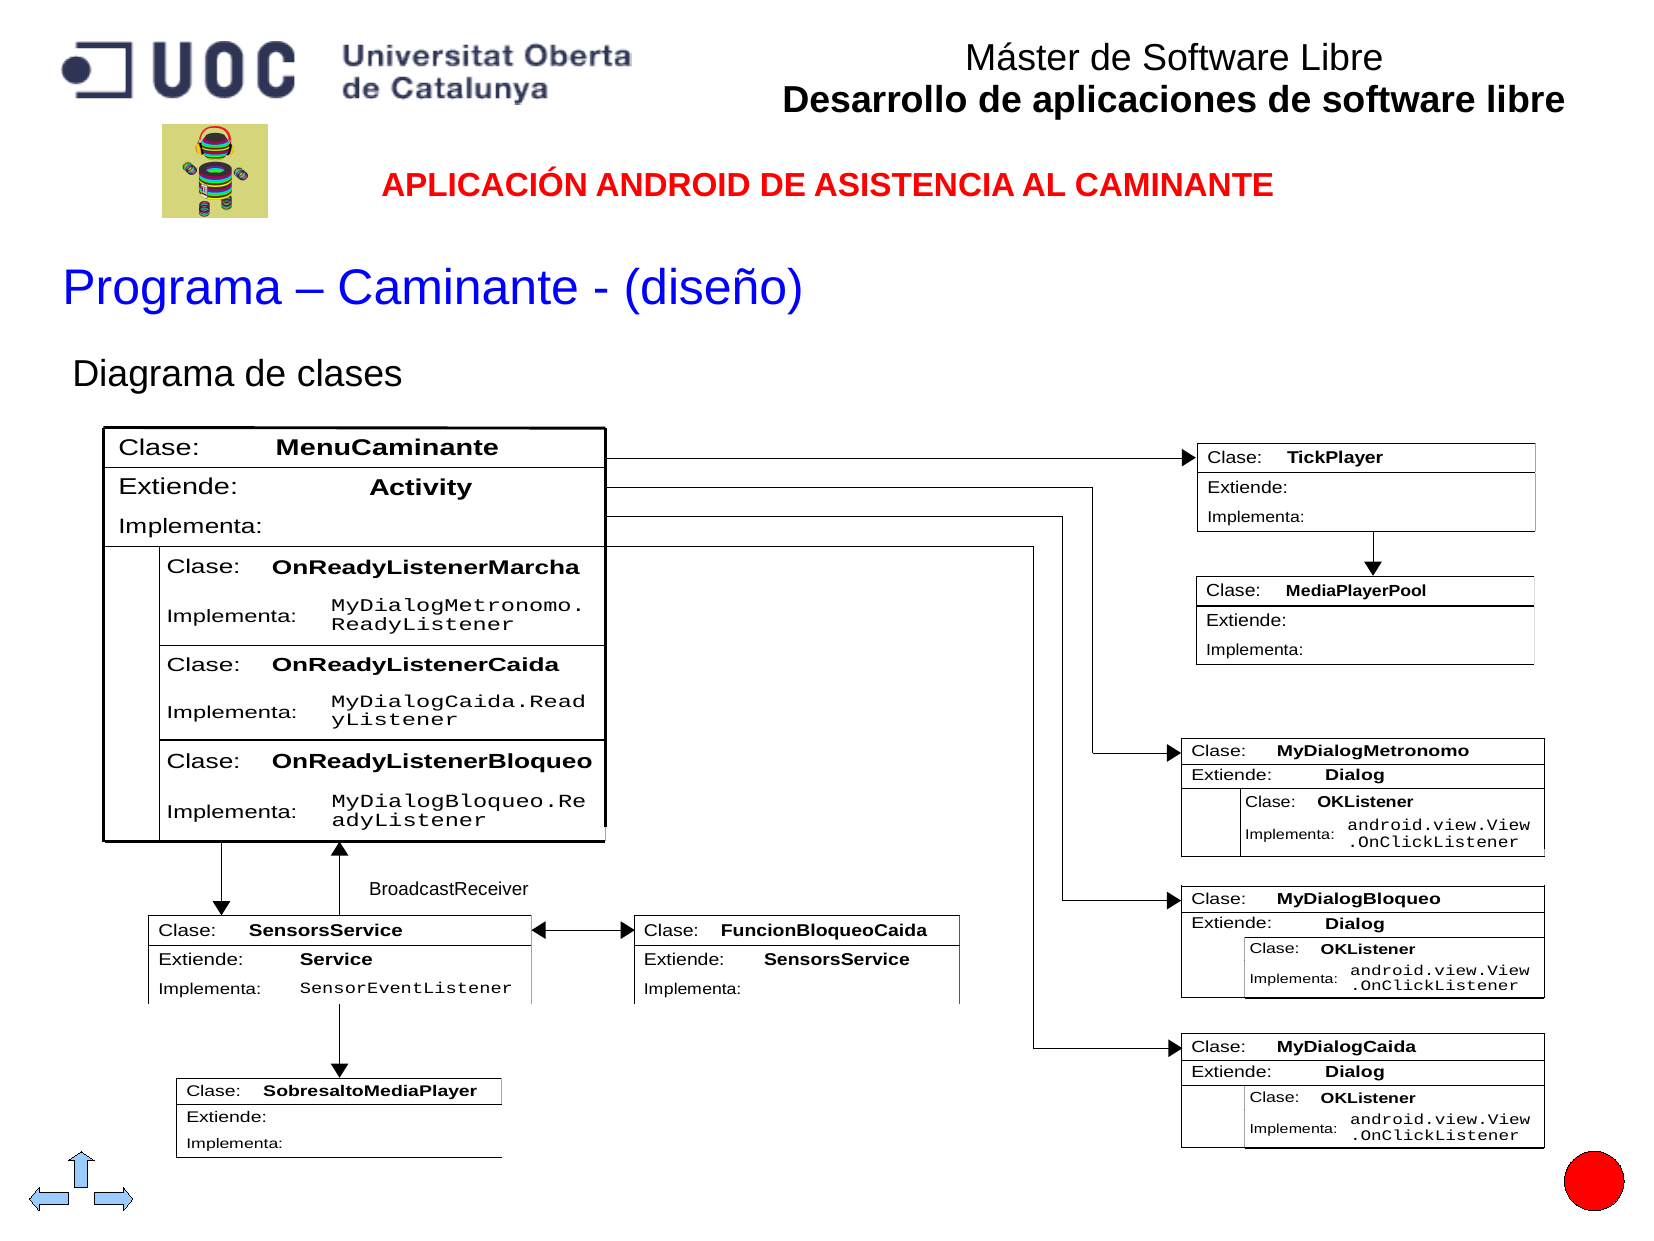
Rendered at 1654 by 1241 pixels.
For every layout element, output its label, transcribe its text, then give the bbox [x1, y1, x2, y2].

text_box Diagrama de clases [57, 344, 418, 402]
picture [105, 429, 606, 842]
picture [1182, 885, 1544, 997]
picture [162, 124, 268, 218]
text_box [1564, 1151, 1625, 1211]
text_box BroadcastReceiver [354, 871, 560, 907]
text_box APLICACIÓN ANDROID DE ASISTENCIA AL CAMINANTE [105, 149, 1552, 222]
text_box [94, 1187, 133, 1211]
picture [633, 915, 960, 1004]
list Programa – Caminante - (diseño) [62, 249, 1300, 325]
picture [147, 915, 532, 1004]
text_box [68, 1151, 95, 1188]
text_box [29, 1187, 69, 1211]
text_box Máster de Software Libre Desarrollo de aplicaciones de software libre [754, 29, 1595, 130]
picture [61, 41, 632, 105]
picture [1182, 1033, 1544, 1147]
picture [1197, 442, 1536, 532]
picture [1195, 576, 1535, 665]
text_box [123, 915, 154, 987]
picture [176, 1077, 502, 1158]
picture [1182, 739, 1545, 856]
